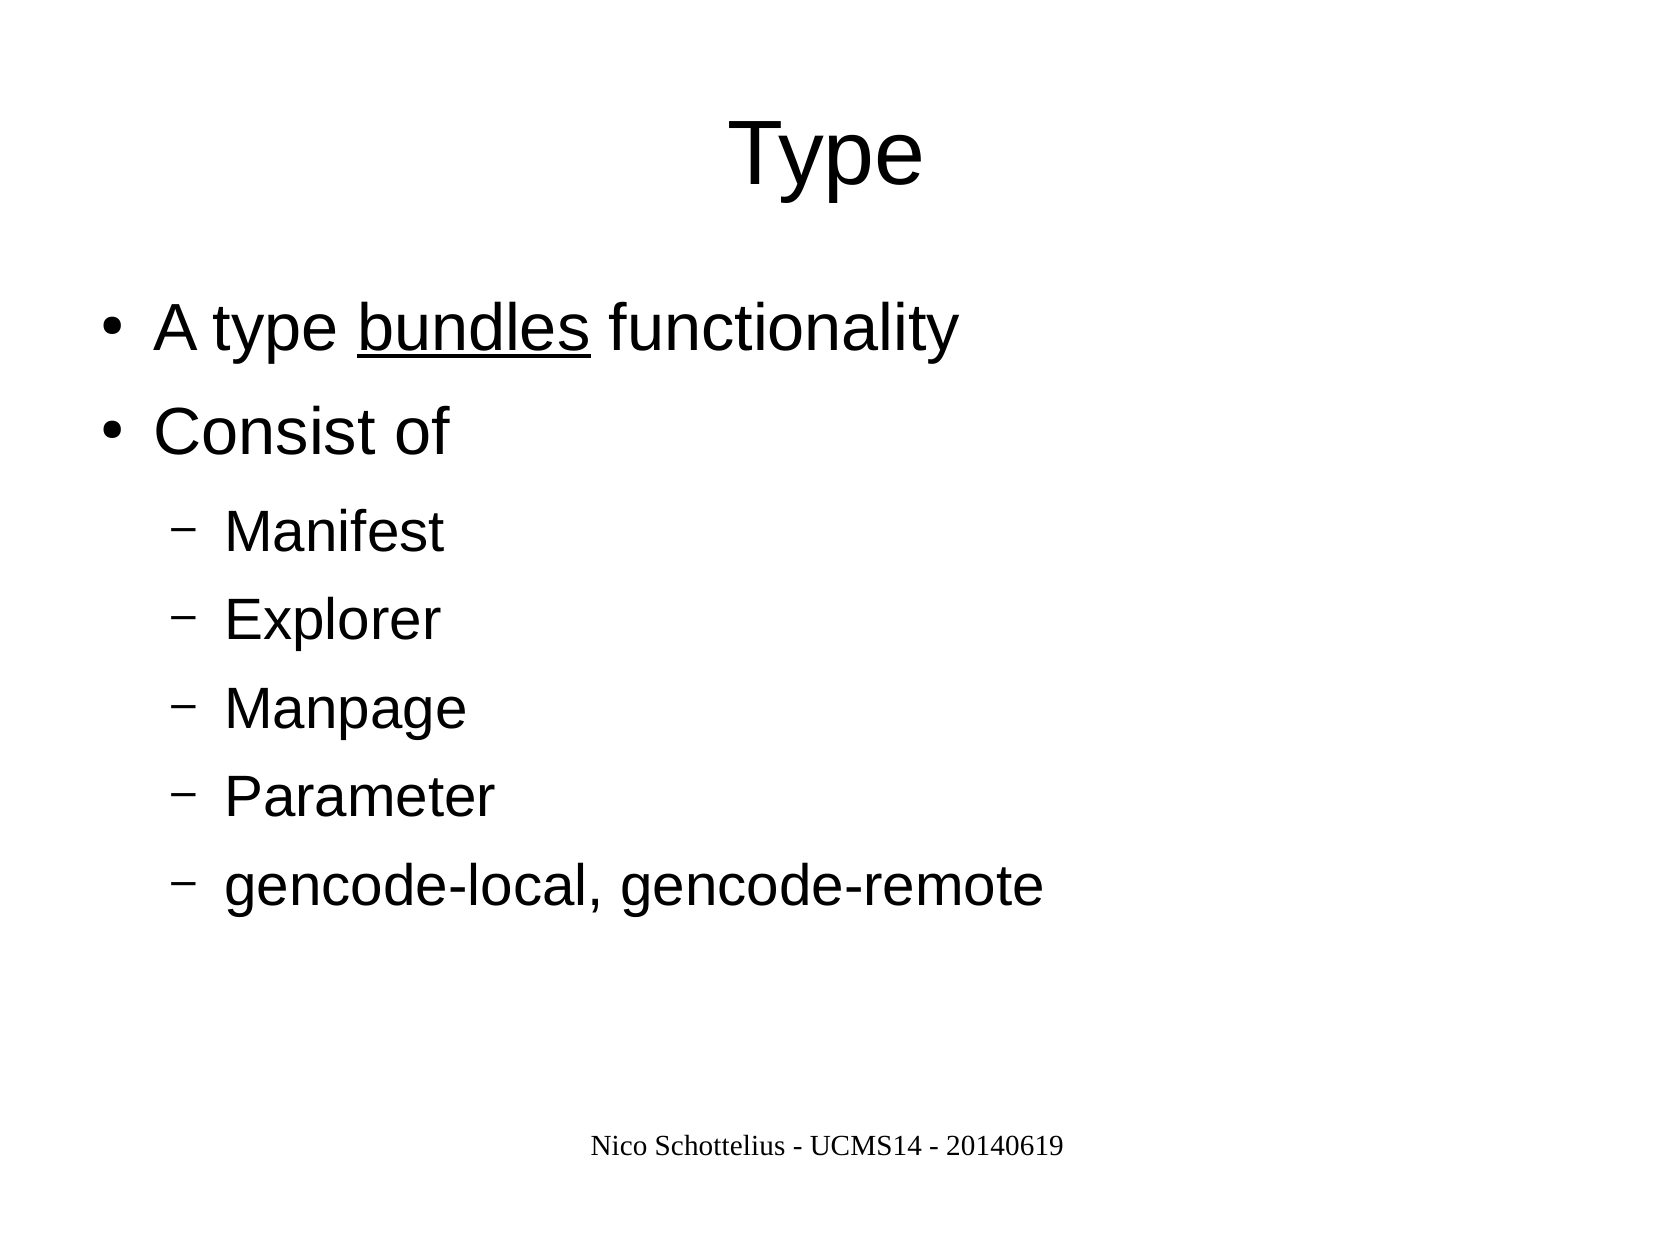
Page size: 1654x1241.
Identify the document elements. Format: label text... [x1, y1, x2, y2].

title Type [82, 49, 1571, 257]
list A type bundles functionality Consist of Manifest Explorer Manpage Parameter gencode-local, gencode-remote [82, 290, 1538, 1020]
